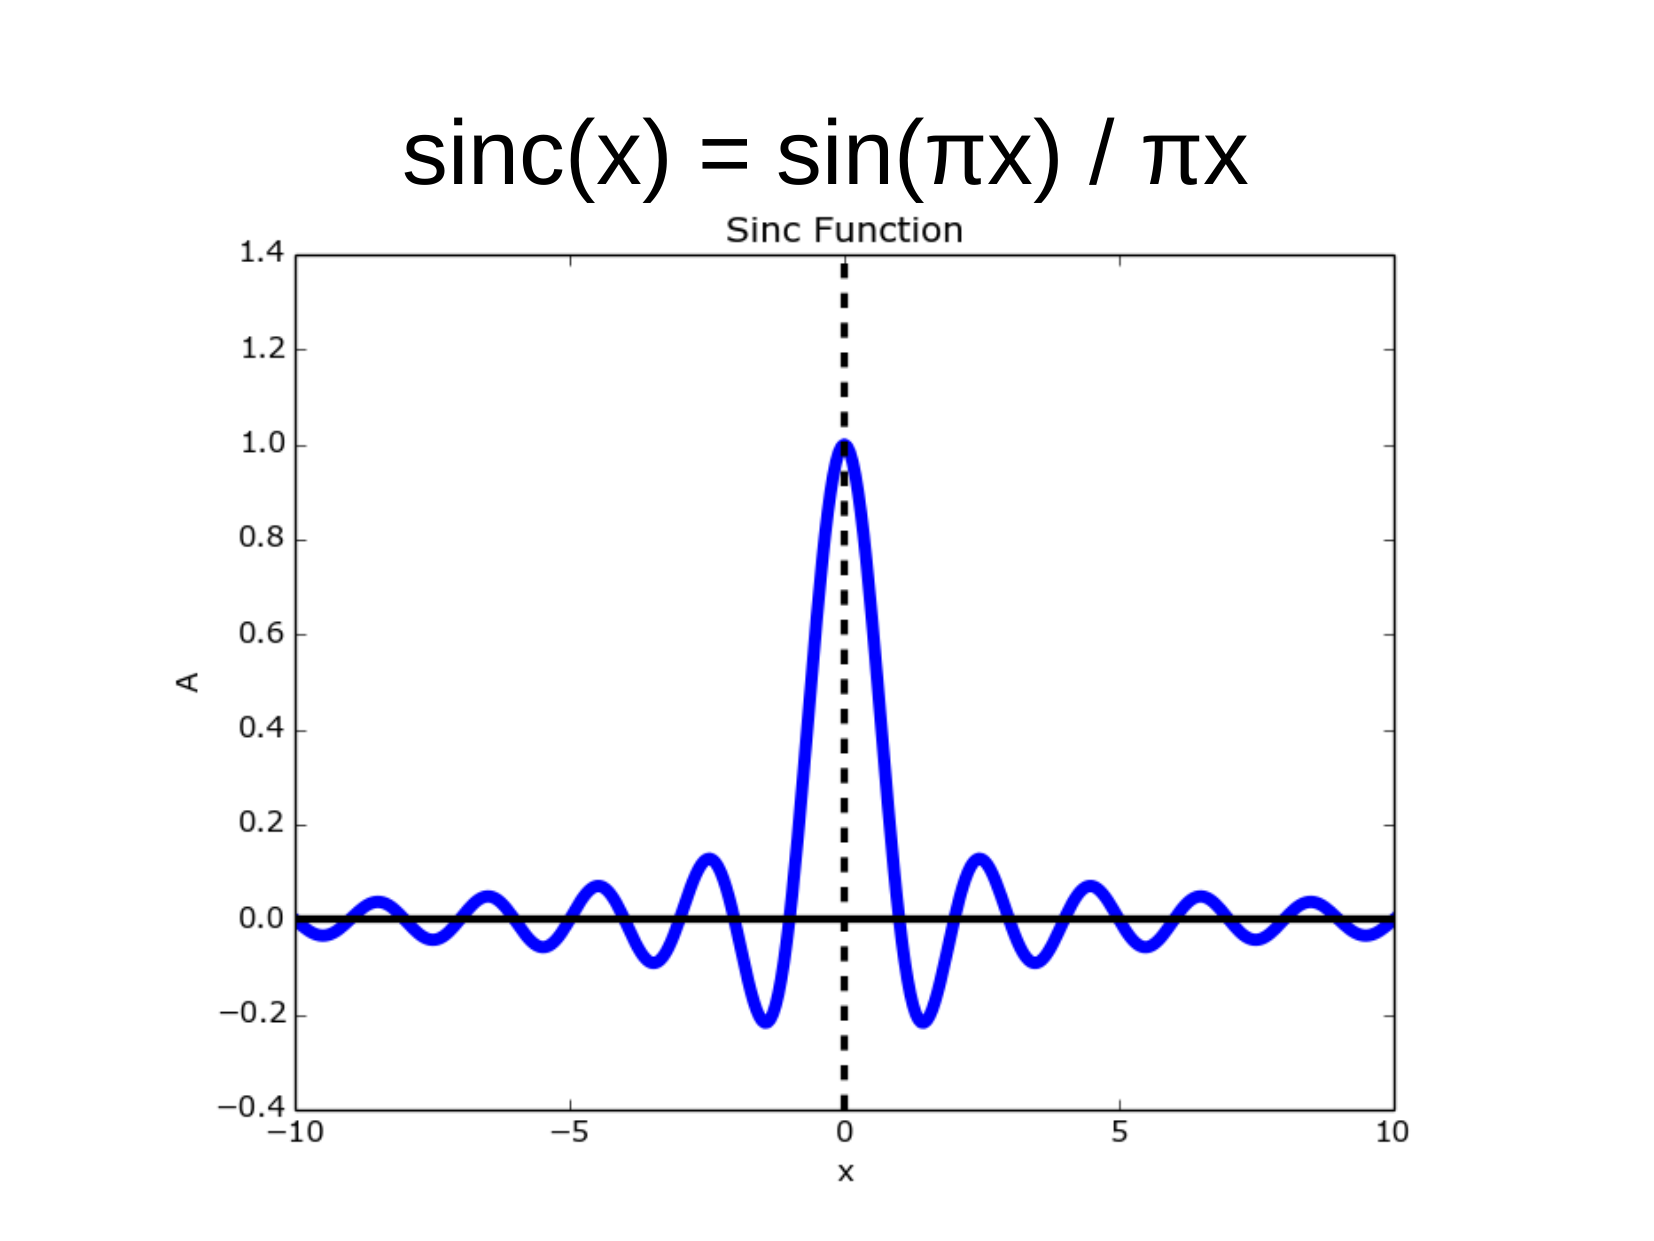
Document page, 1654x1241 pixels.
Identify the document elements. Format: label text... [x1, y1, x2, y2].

picture [118, 257, 1536, 1217]
title sinc(x) = sin(πx) / πx [82, 49, 1571, 257]
